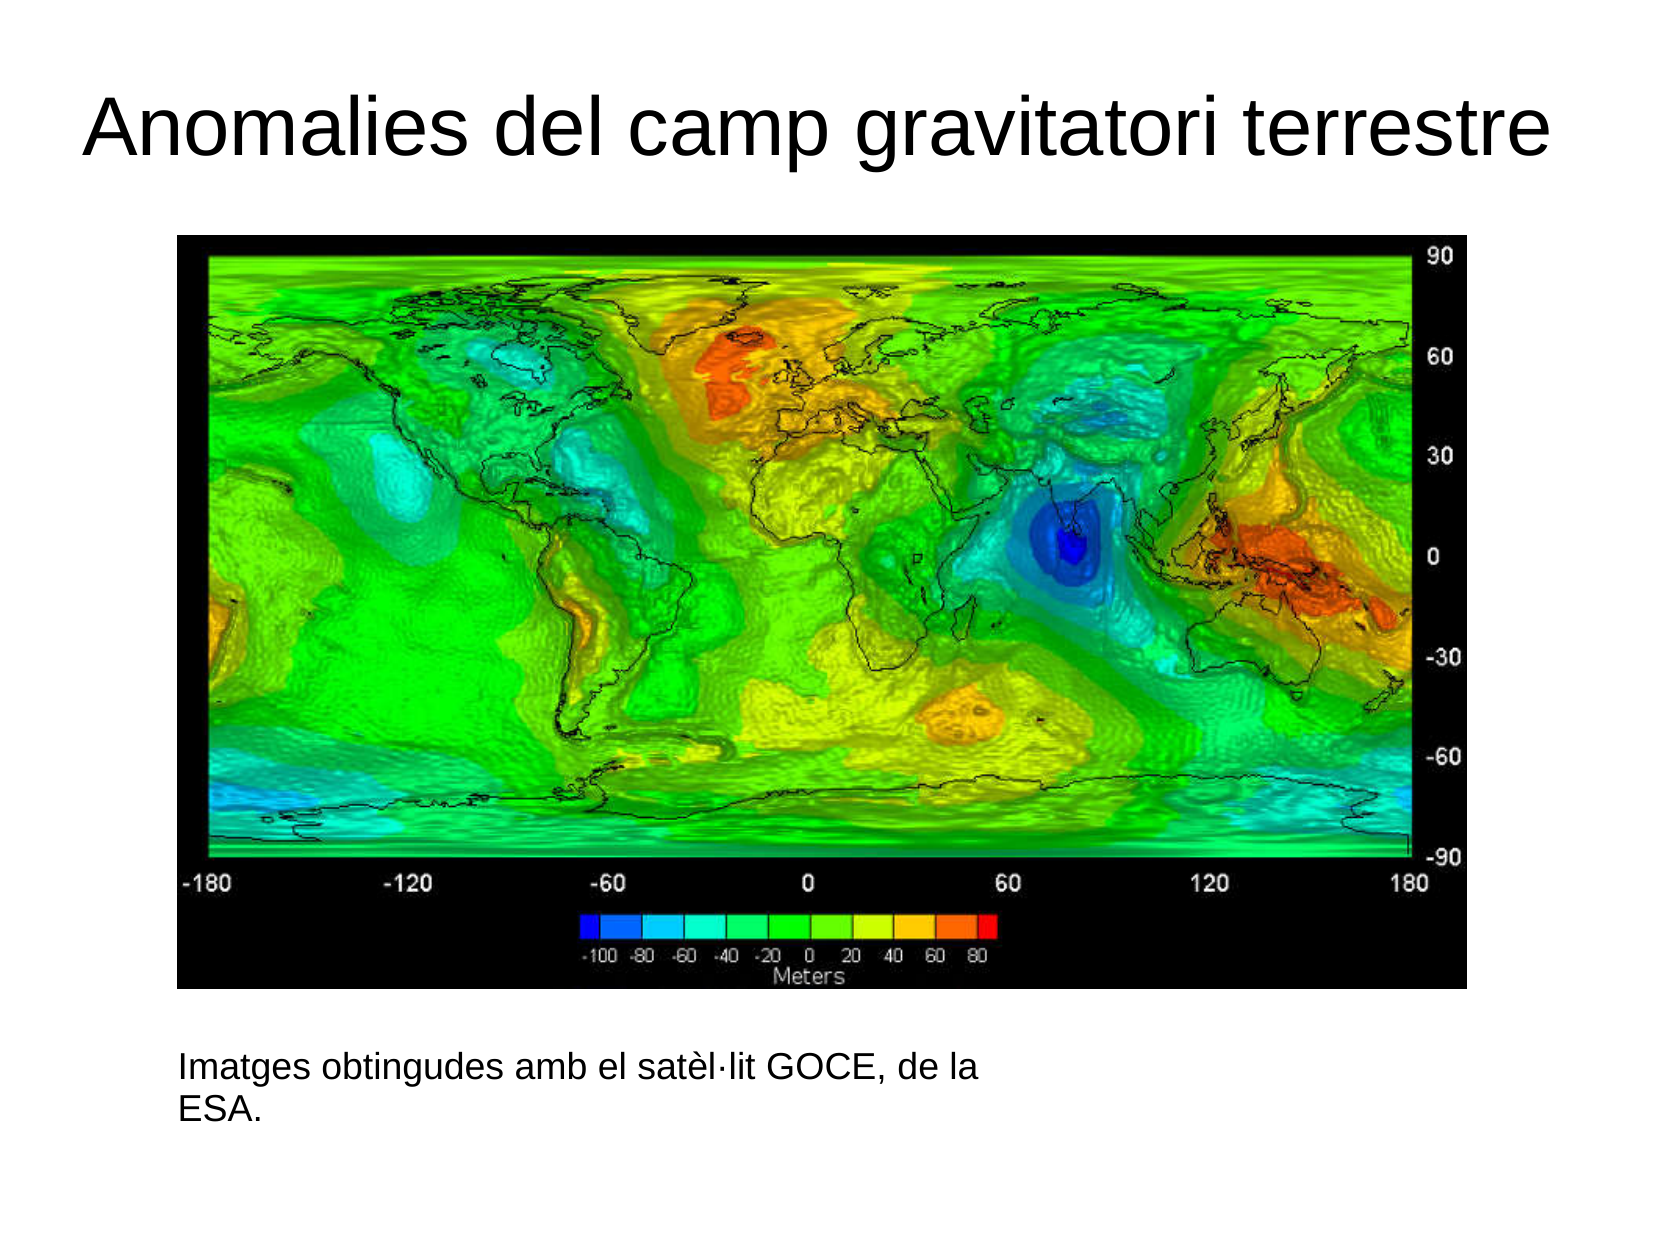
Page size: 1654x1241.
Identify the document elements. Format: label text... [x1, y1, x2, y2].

text_box Anomalies del camp gravitatori terrestre [67, 72, 1591, 181]
text_box Imatges obtingudes amb el satèl·lit GOCE, de la ESA. [162, 1038, 1088, 1137]
picture [177, 235, 1467, 989]
